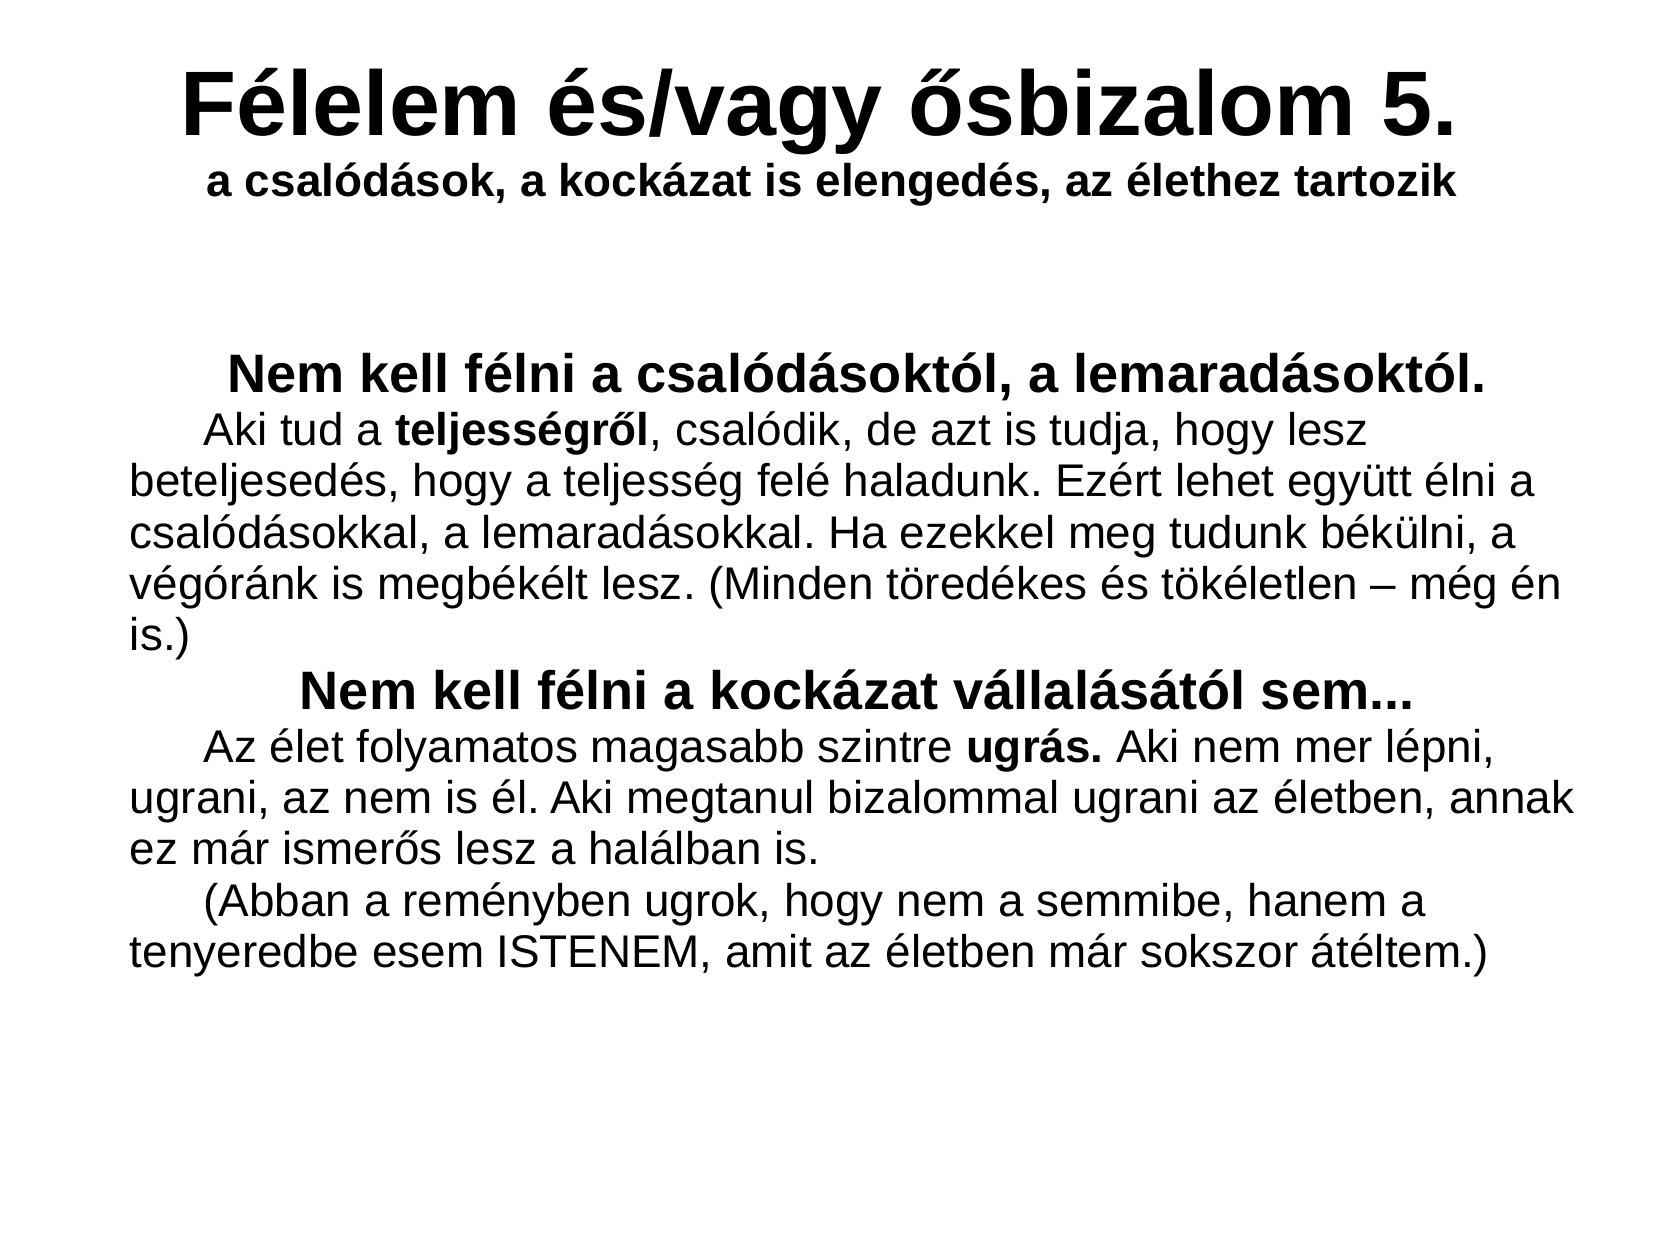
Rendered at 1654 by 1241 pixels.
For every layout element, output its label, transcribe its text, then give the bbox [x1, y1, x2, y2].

title Félelem és/vagy ősbizalom 5. a csalódások, a kockázat is elengedés, az élethez tartozik [88, 36, 1577, 274]
subtitle Nem kell félni a csalódásoktól, a lemaradásoktól. Aki tud a teljességről, csalódik, de azt is tudja, hogy lesz beteljesedés, hogy a teljesség felé haladunk. Ezért lehet együtt élni a csalódásokkal, a lemaradásokkal. Ha ezekkel meg tudunk békülni, a végóránk is megbékélt lesz. (Minden töredékes és tökéletlen – még én is.) Nem kell félni a kockázat vállalásától sem... Az élet folyamatos magasabb szintre ugrás. Aki nem mer lépni, ugrani, az nem is él. Aki megtanul bizalommal ugrani az életben, annak ez már ismerős lesz a halálban is. (Abban a reményben ugrok, hogy nem a semmibe, hanem a tenyeredbe esem ISTENEM, amit az életben már sokszor átéltem.) [59, 288, 1636, 1093]
